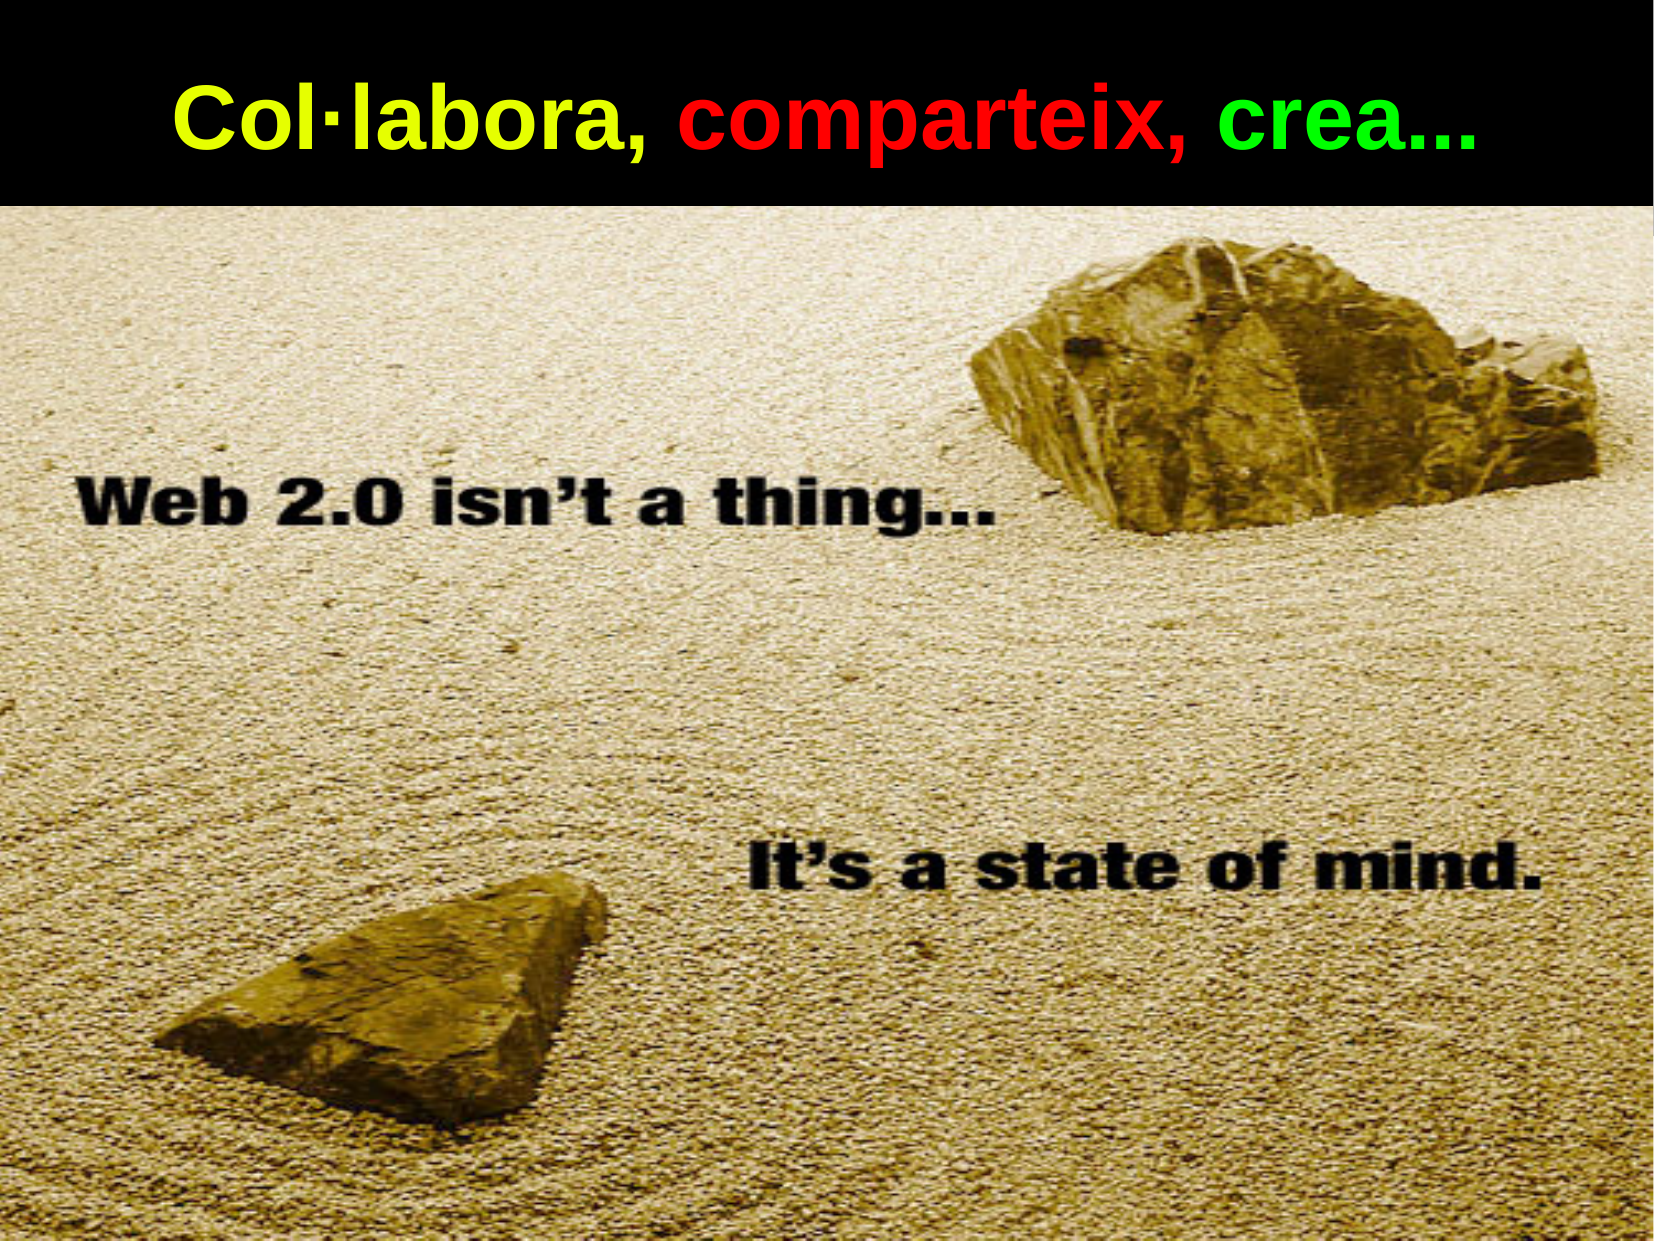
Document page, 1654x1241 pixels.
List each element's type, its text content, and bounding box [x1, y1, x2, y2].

picture [0, 206, 1654, 1241]
title Col·labora, comparteix, crea... [0, 0, 1654, 206]
